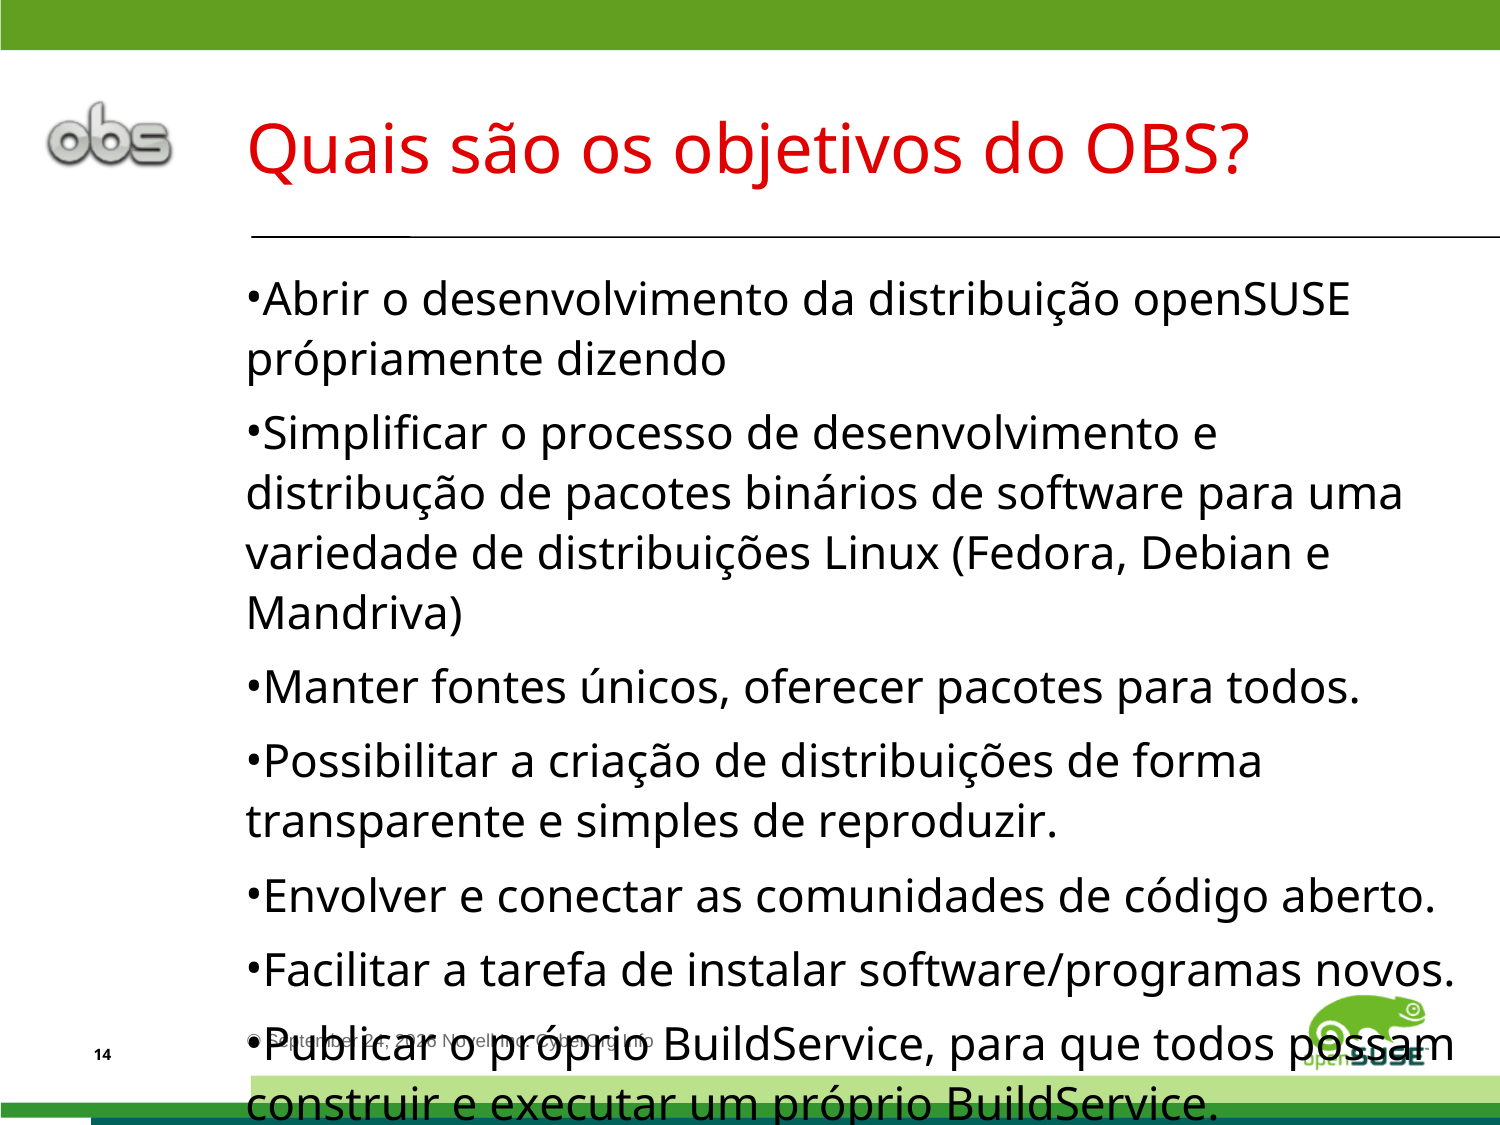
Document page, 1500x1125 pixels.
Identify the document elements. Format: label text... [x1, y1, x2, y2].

picture [32, 55, 189, 212]
title Quais são os objetivos do OBS? [246, 68, 1409, 231]
list Abrir o desenvolvimento da distribuição openSUSE própriamente dizendo Simplificar o processo de desenvolvimento e distribução de pacotes binários de software para uma variedade de distribuições Linux (Fedora, Debian e Mandriva) Manter fontes únicos, oferecer pacotes para todos. Possibilitar a criação de distribuições de forma transparente e simples de reproduzir. Envolver e conectar as comunidades de código aberto. Facilitar a tarefa de instalar software/programas novos. Publicar o próprio BuildService, para que todos possam construir e executar um próprio BuildService. [245, 267, 1458, 1010]
picture [1304, 1010, 1429, 1071]
picture [1304, 1039, 1308, 1057]
